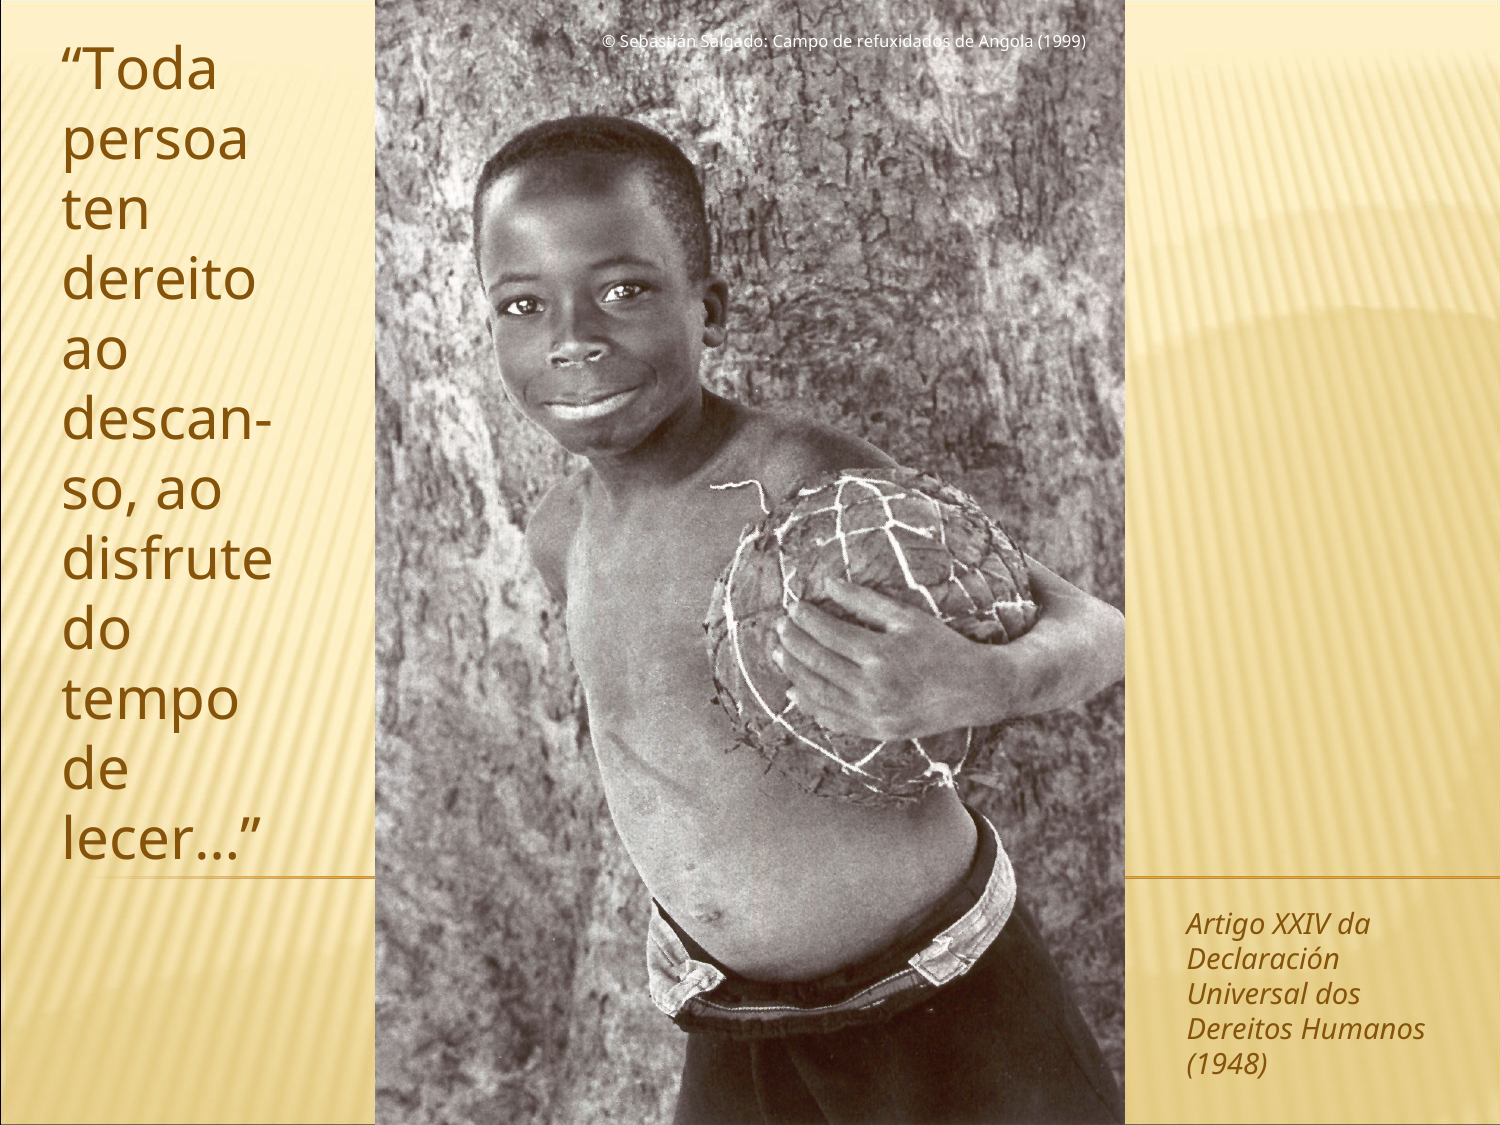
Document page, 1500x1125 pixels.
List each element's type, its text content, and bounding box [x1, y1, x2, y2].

picture [0, 0, 1500, 1125]
text_box © Sebastián Salgado: Campo de refuxidados de Angola (1999) [538, 23, 1102, 59]
text_box “Toda persoa ten dereito ao descan- so, ao disfrute do tempo de lecer…” [46, 23, 329, 879]
text_box Artigo XXIV da Declaración Universal dos Dereitos Humanos (1948) [1171, 897, 1454, 1089]
